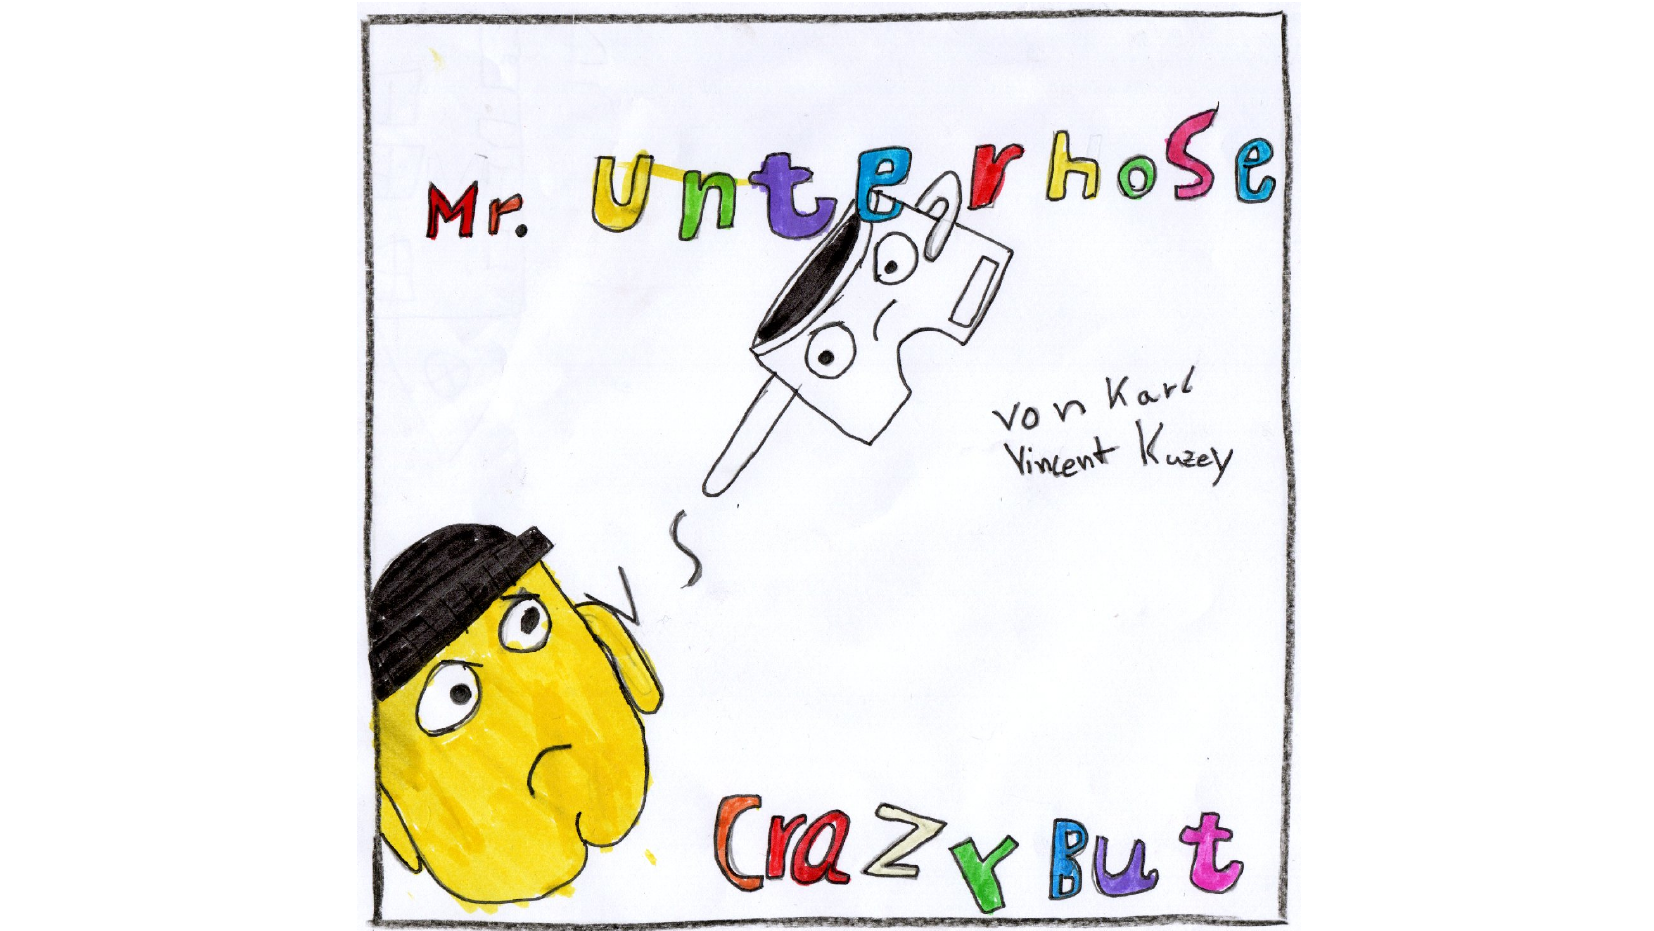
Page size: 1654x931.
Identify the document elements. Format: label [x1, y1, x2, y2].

picture [357, 2, 1301, 931]
